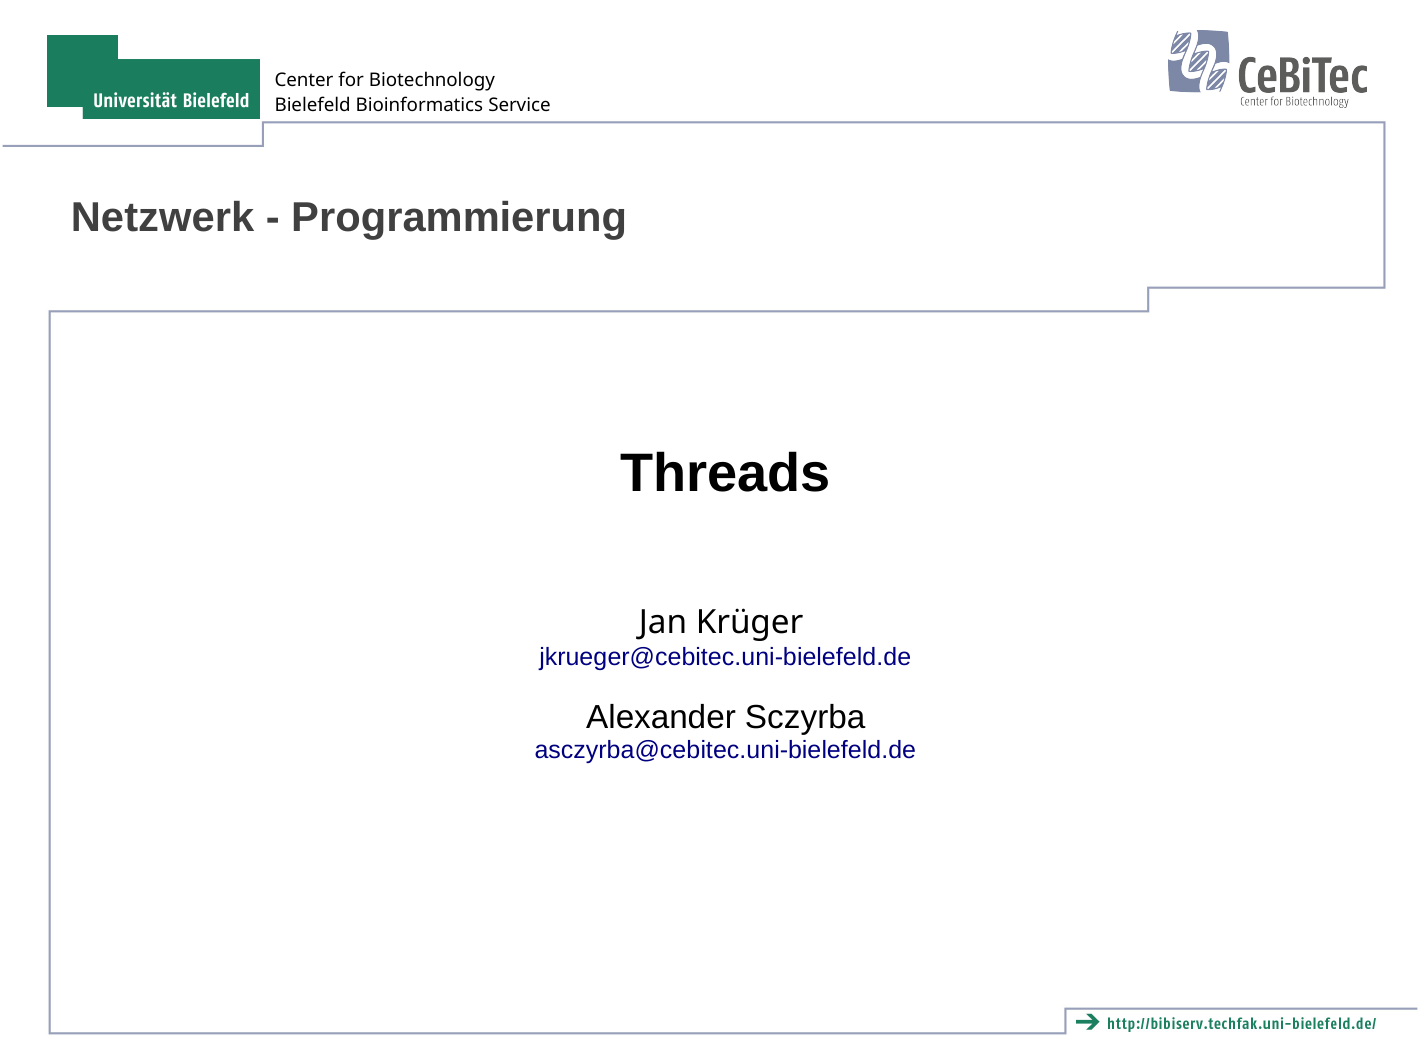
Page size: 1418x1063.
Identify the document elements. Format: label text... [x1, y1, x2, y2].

picture [2, 3, 1418, 1063]
subtitle Threads Jan Krüger jkrueger@cebitec.uni-bielefeld.de Alexander Sczyrba asczyrba@cebitec.uni-bielefeld.de [76, 349, 1375, 950]
title Netzwerk - Programmierung [70, 159, 1359, 275]
